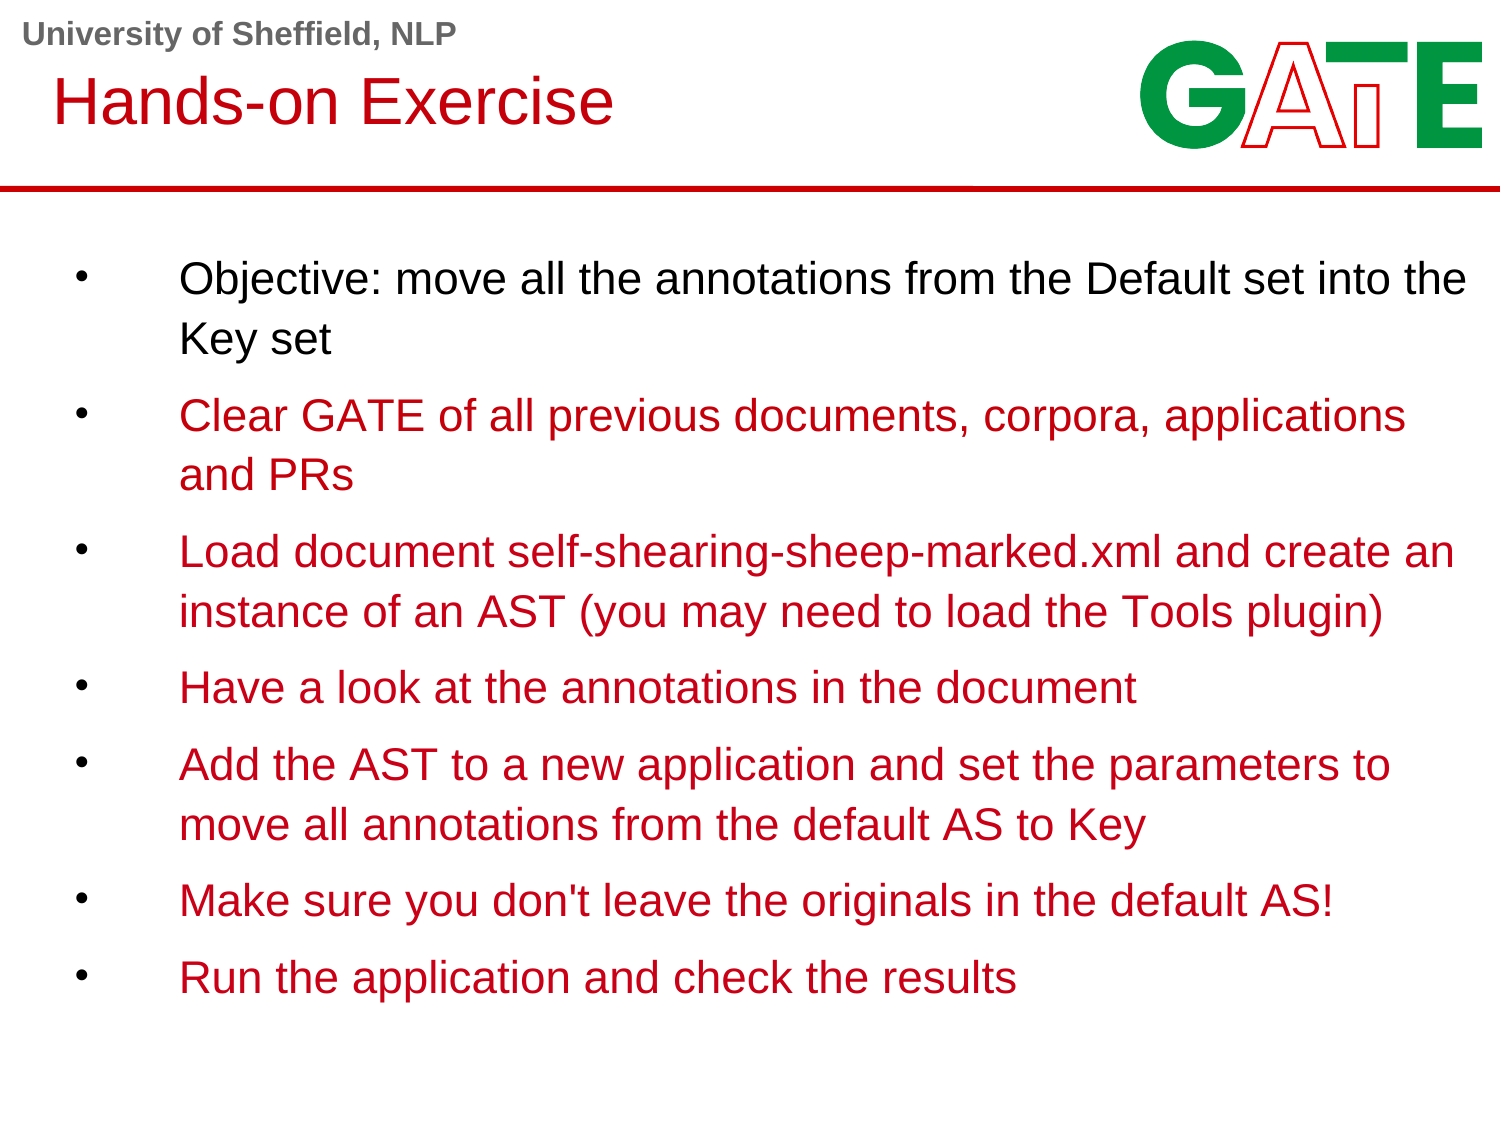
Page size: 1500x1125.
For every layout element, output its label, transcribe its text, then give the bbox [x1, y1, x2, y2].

picture [1380, 23, 1489, 166]
list Objective: move all the annotations from the Default set into the Key set Clear GATE of all previous documents, corpora, applications and PRs Load document self-shearing-sheep-marked.xml and create an instance of an AST (you may need to load the Tools plugin) Have a look at the annotations in the document Add the AST to a new application and set the parameters to move all annotations from the default AS to Key Make sure you don't leave the originals in the default AS! Run the application and check the results [59, 236, 1500, 1123]
title Hands-on Exercise [37, 0, 1380, 196]
